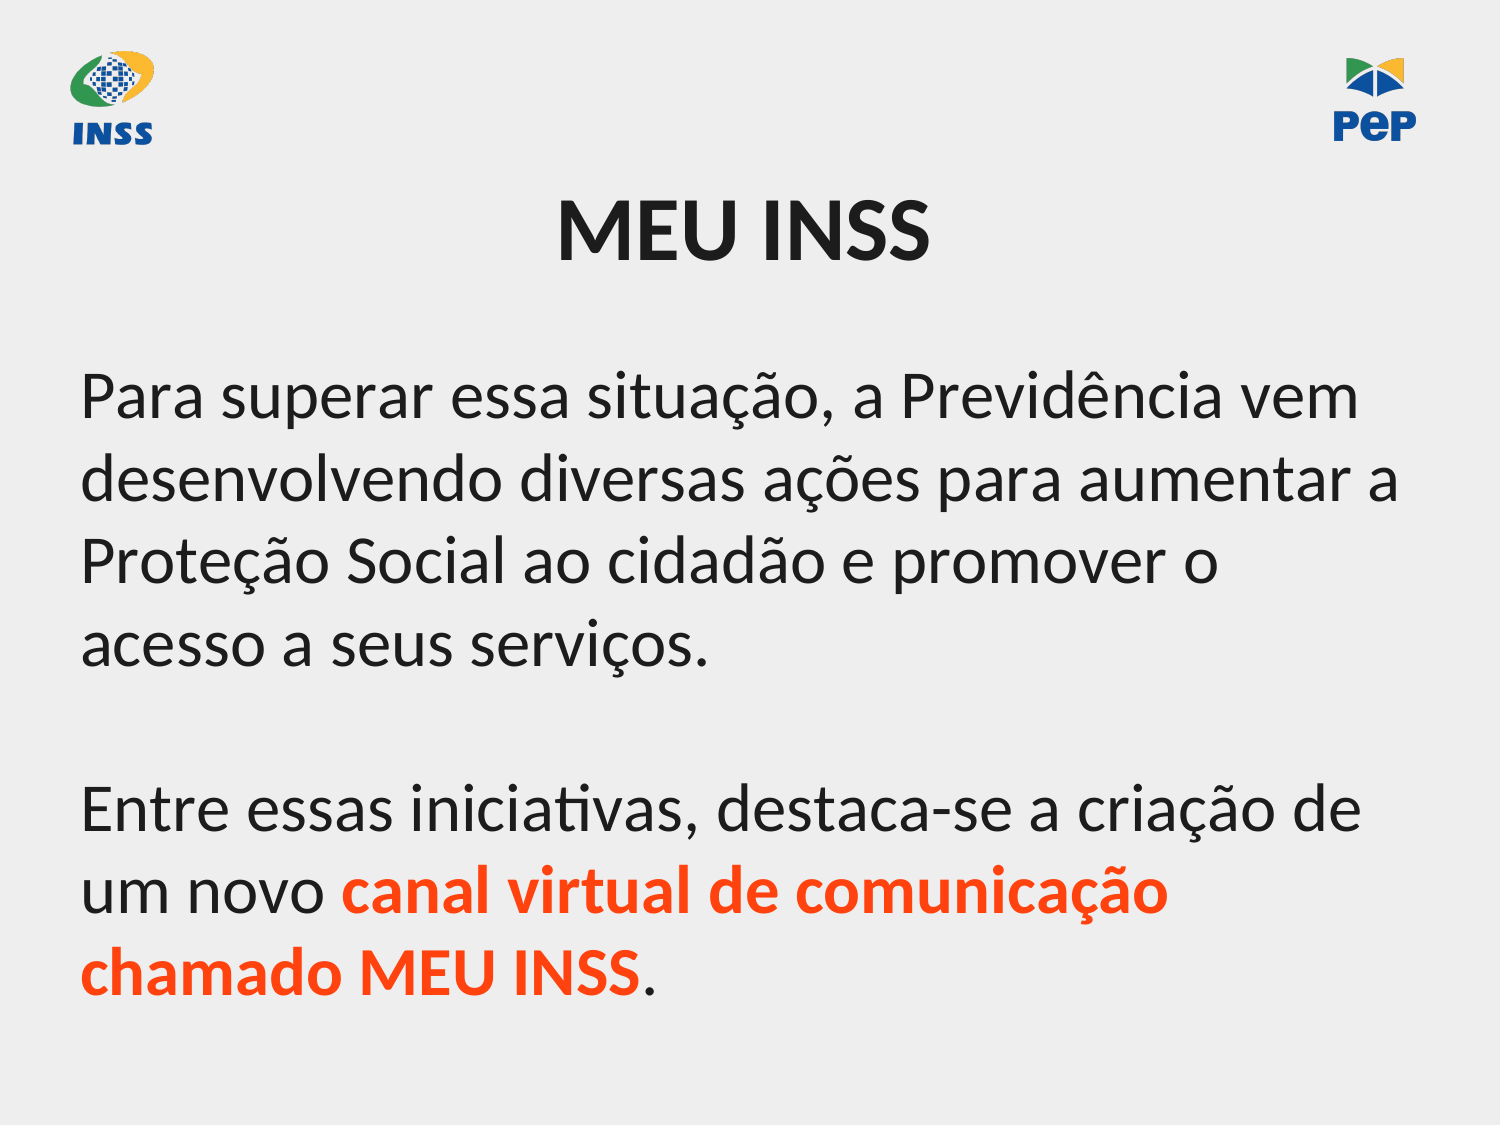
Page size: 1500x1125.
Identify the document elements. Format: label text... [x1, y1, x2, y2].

picture [1334, 58, 1416, 141]
picture [70, 51, 154, 145]
title MEU INSS [69, 174, 1420, 272]
list Para superar essa situação, a Previdência vem desenvolvendo diversas ações para aumentar a Proteção Social ao cidadão e promover o acesso a seus serviços. Entre essas iniciativas, destaca-se a criação de um novo canal virtual de comunicação chamado MEU INSS. [64, 342, 1424, 993]
